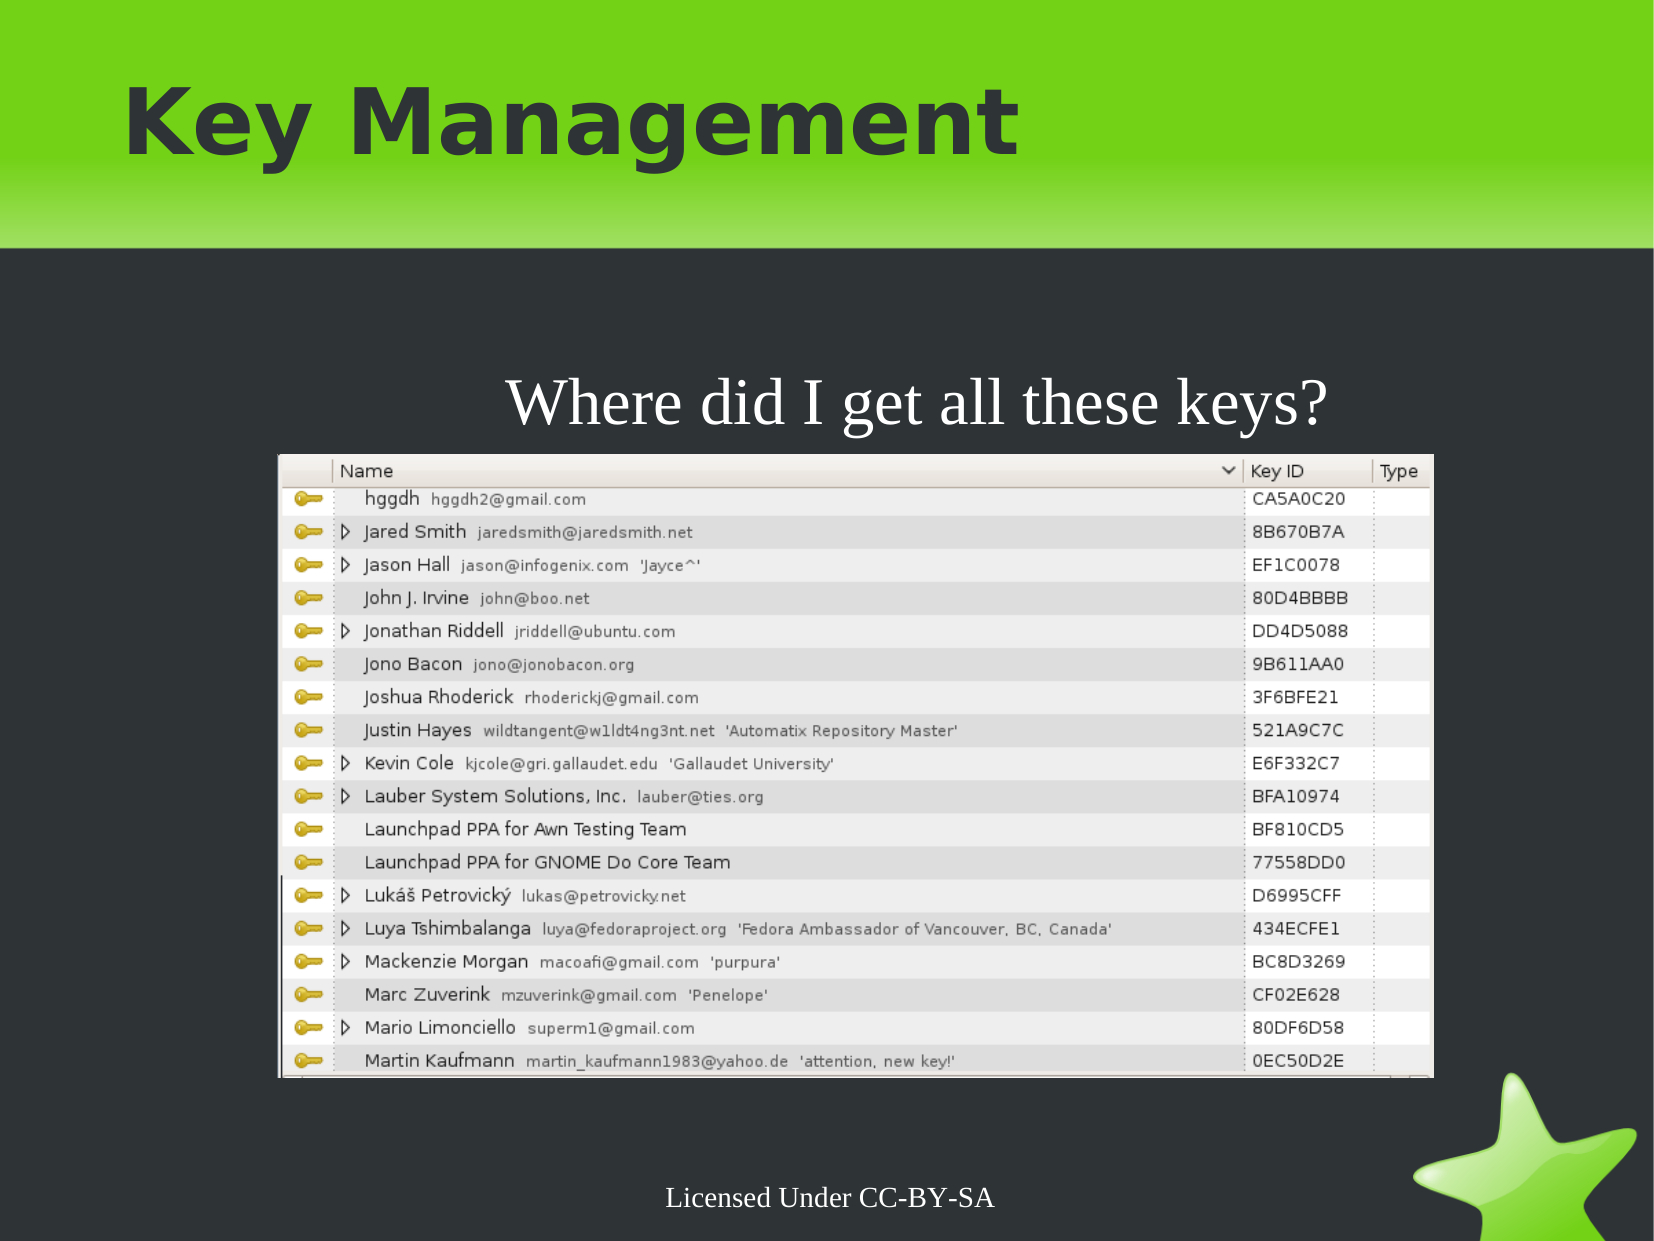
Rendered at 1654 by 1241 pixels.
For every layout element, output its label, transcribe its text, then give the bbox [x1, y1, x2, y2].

chart [82, 412, 1571, 1109]
list Where did I get all these keys? [178, 364, 1570, 412]
picture [0, 0, 1654, 1241]
title Key Management [121, 19, 1534, 227]
